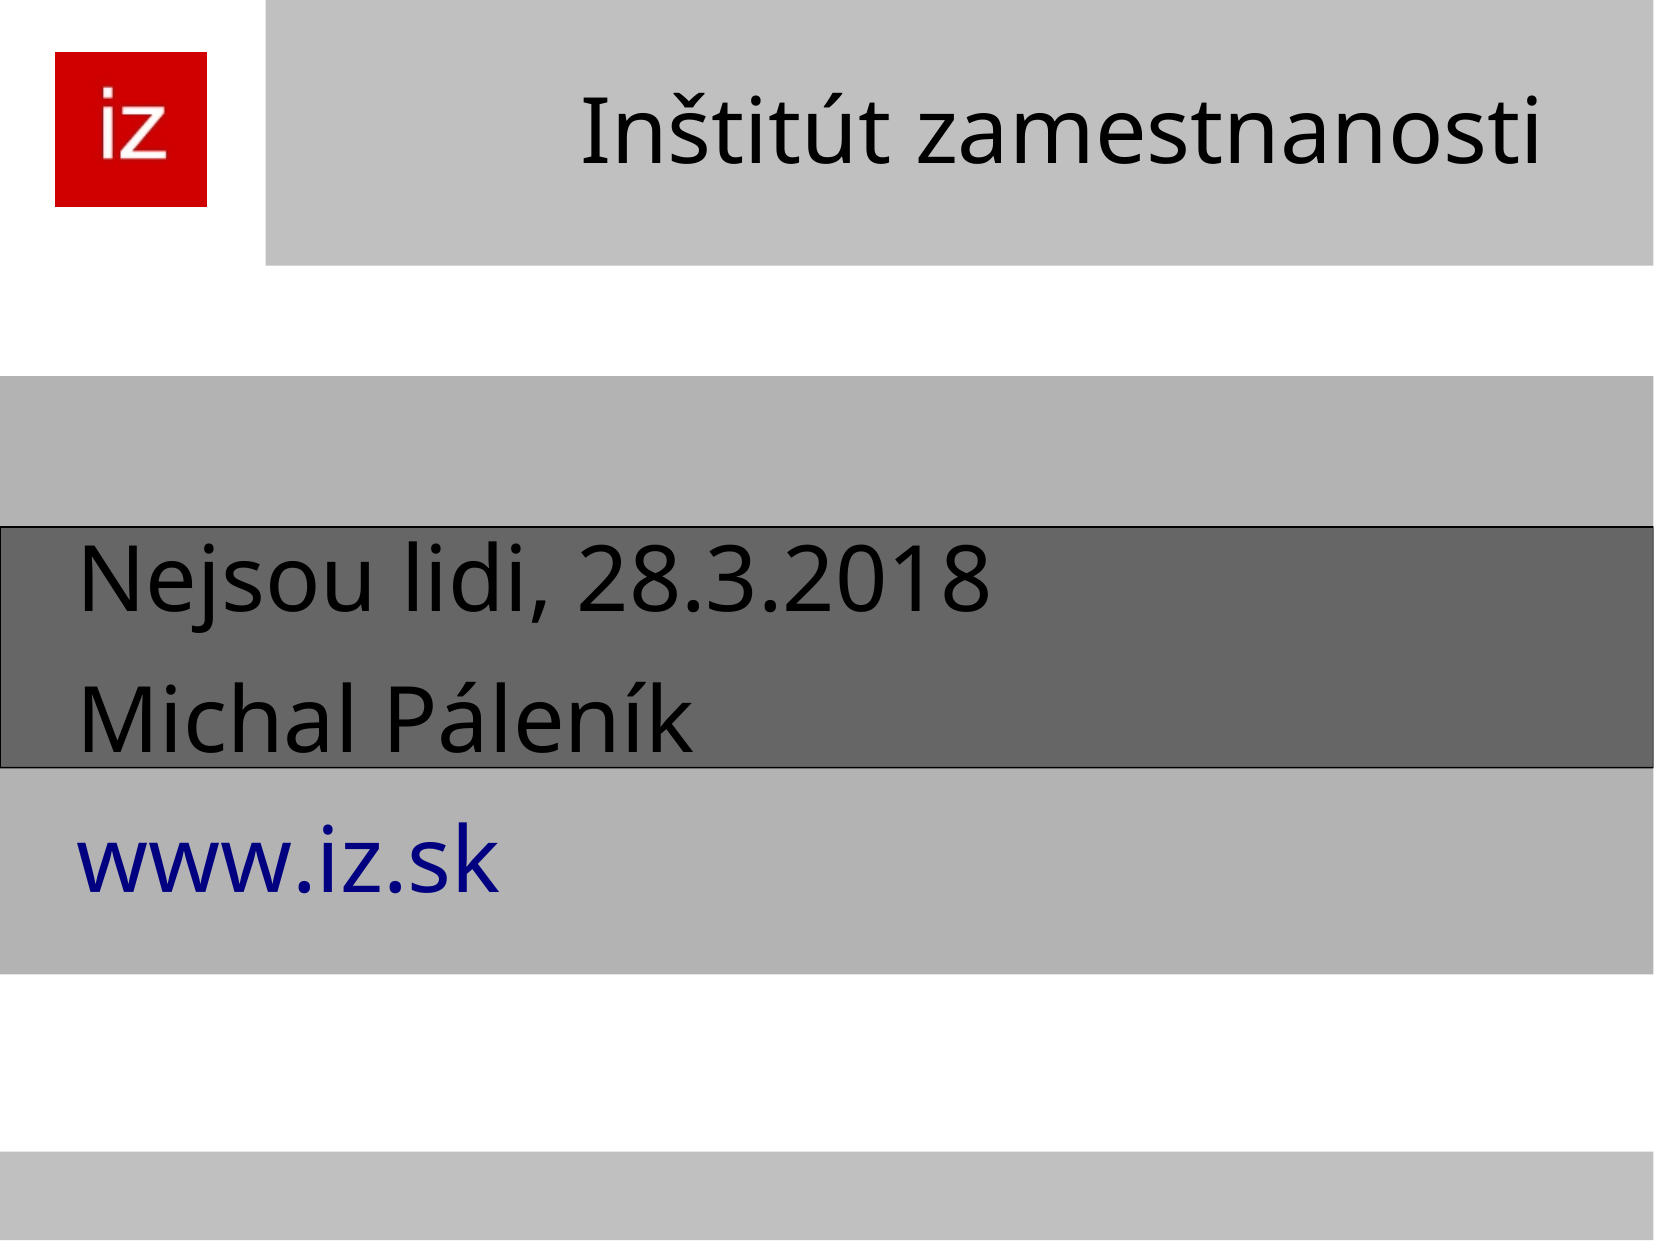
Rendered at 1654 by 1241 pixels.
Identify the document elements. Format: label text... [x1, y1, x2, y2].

title Inštitút zamestnanosti [561, 29, 1565, 237]
text_box [0, 376, 1654, 975]
picture [55, 52, 207, 207]
list Nejsou lidi, 28.3.2018 Michal Páleník www.iz.sk [59, 531, 1506, 875]
